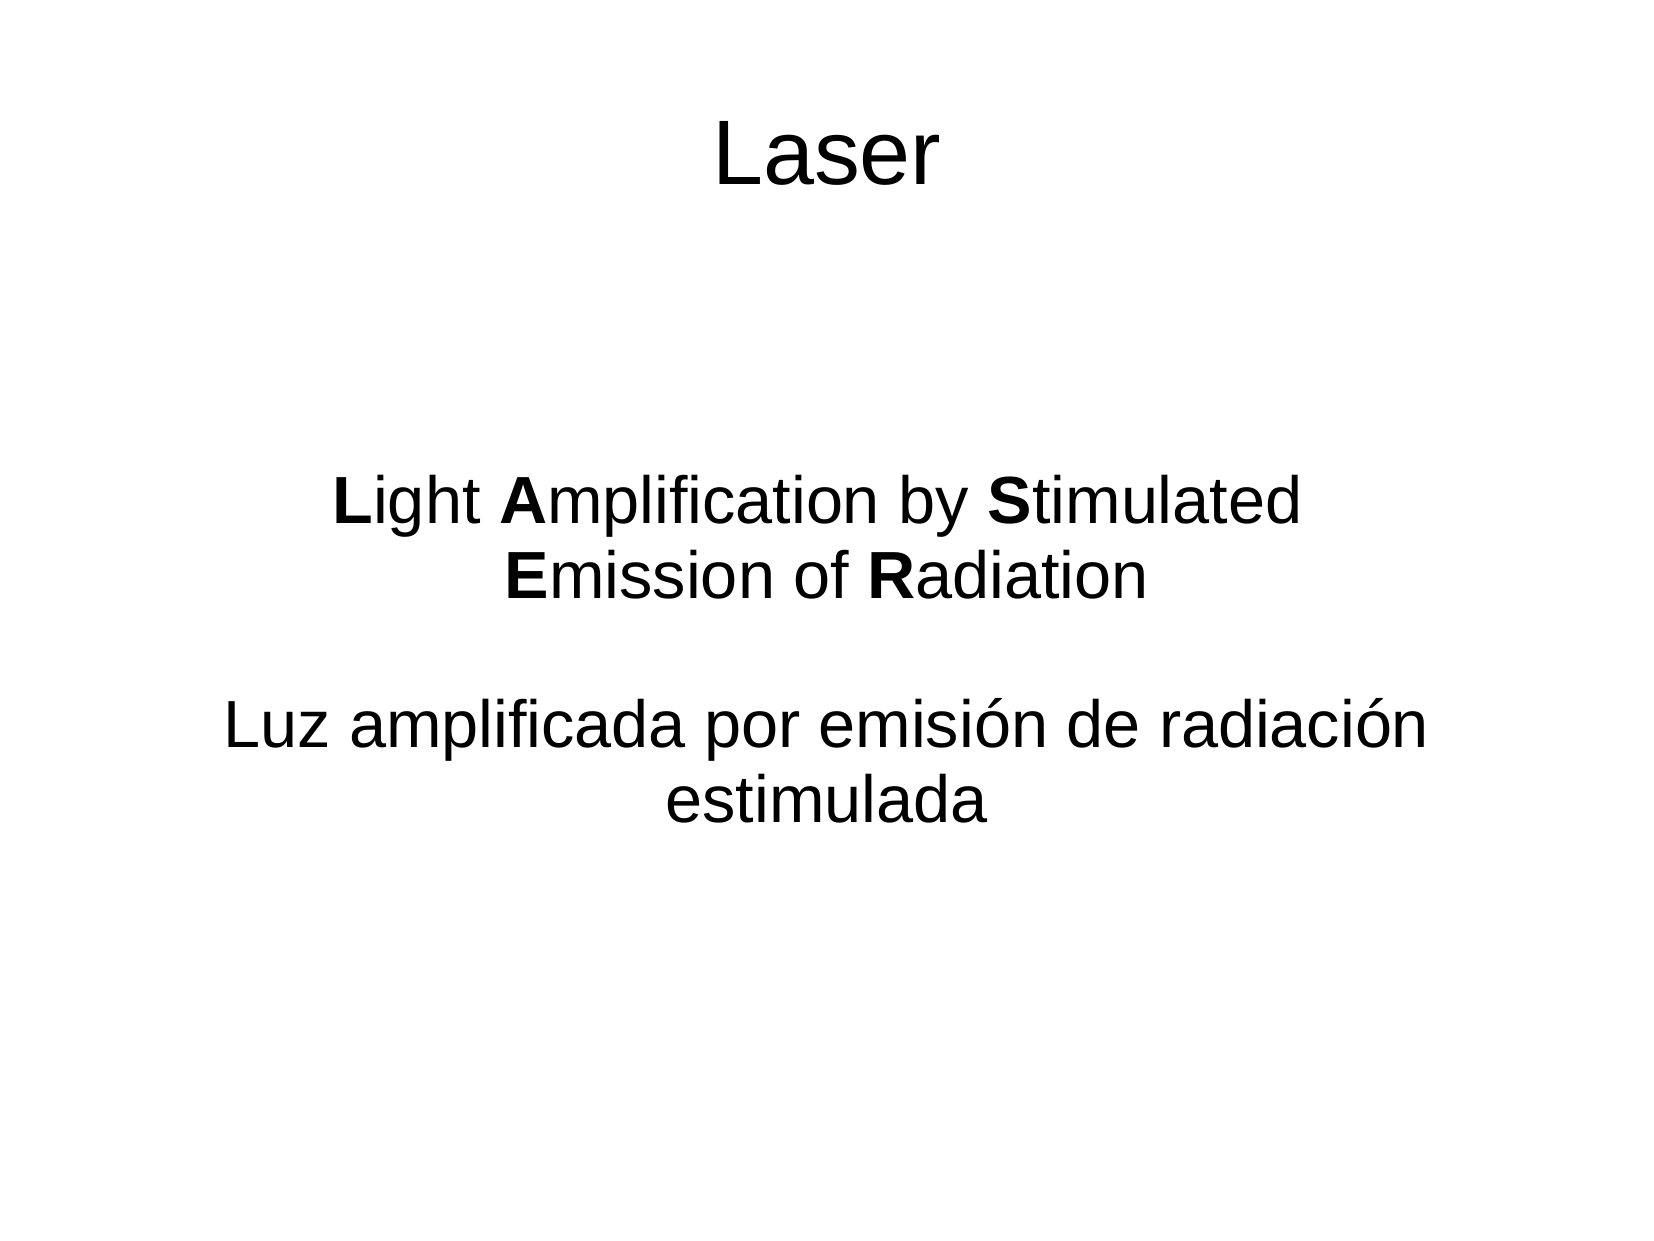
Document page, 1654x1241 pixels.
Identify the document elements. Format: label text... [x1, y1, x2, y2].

title Laser [82, 49, 1571, 257]
subtitle Light Amplification by Stimulated Emission of Radiation Luz amplificada por emisión de radiación estimulada [82, 290, 1571, 1010]
